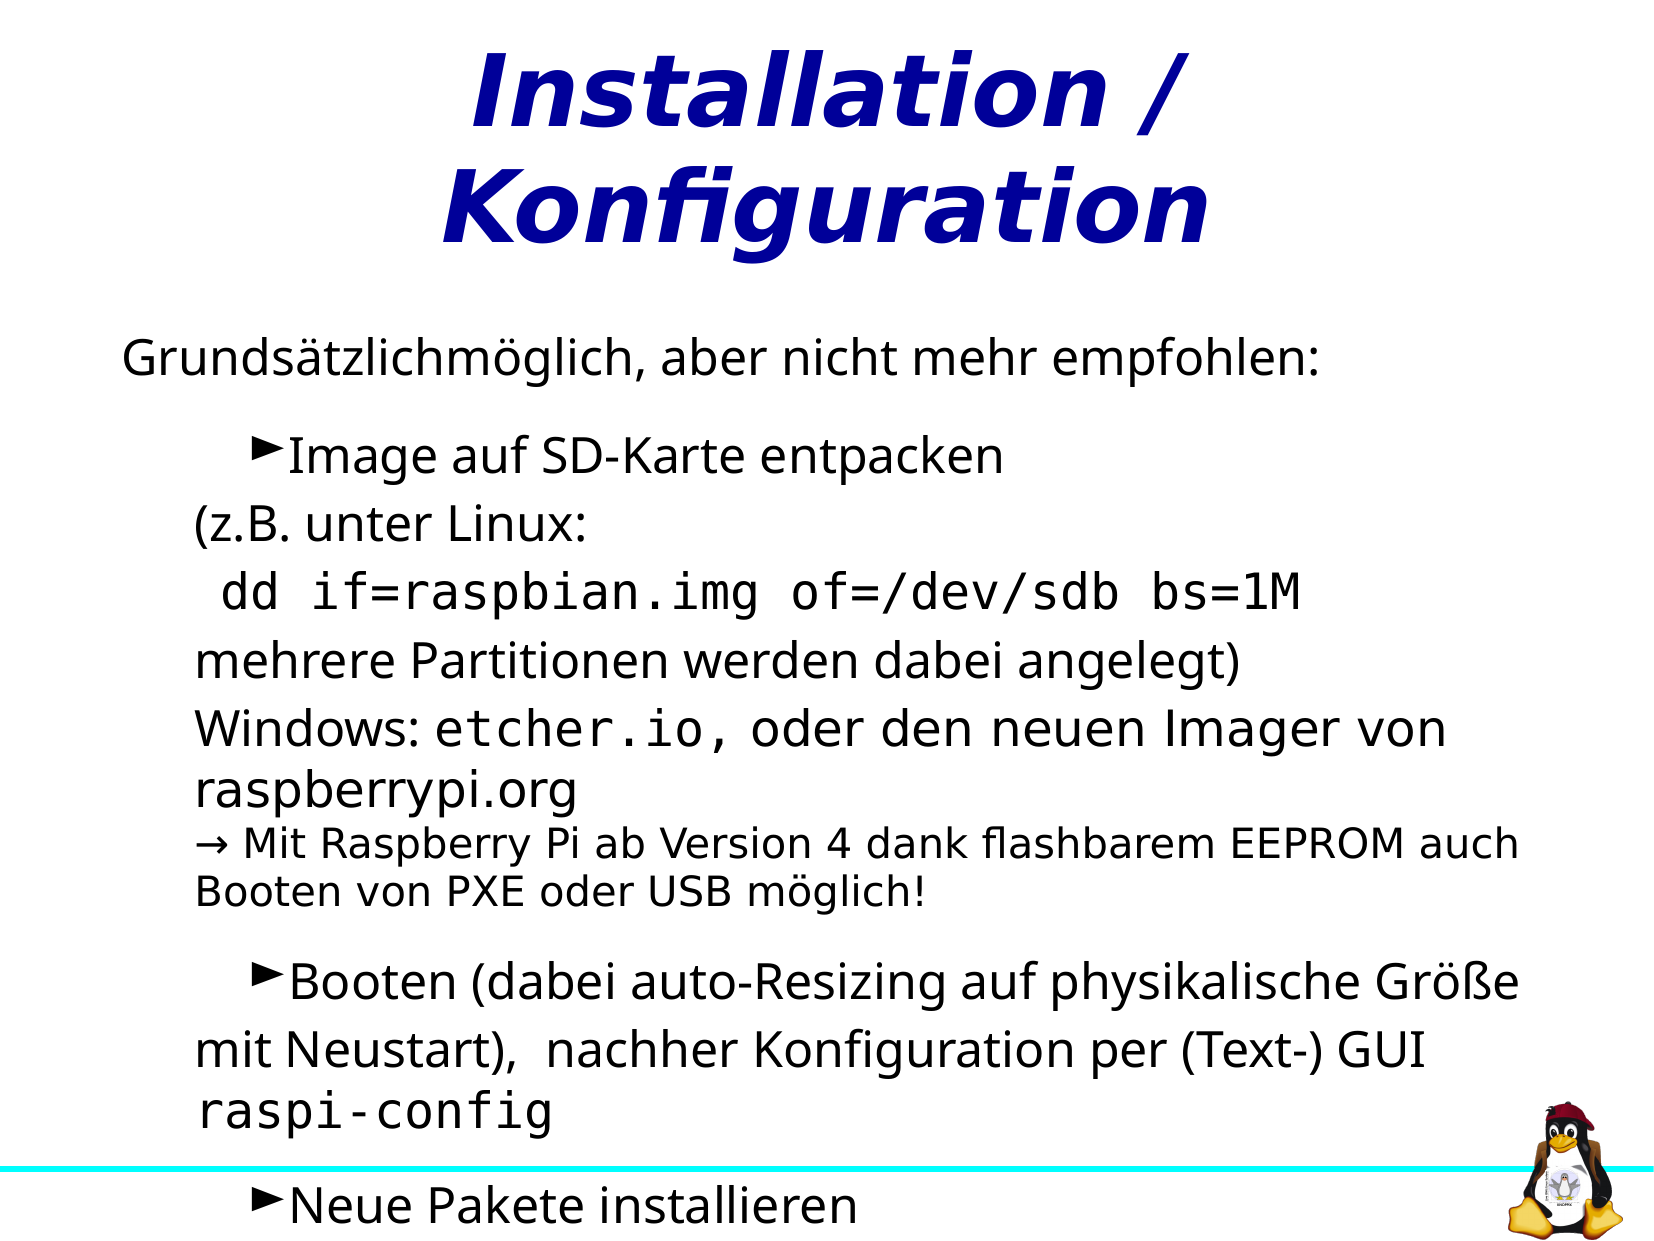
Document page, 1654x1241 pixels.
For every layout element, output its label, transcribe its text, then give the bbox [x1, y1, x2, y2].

picture [1561, 1100, 1625, 1241]
title Installation / Konfiguration [121, 33, 1534, 267]
list Grundsätzlichmöglich, aber nicht mehr empfohlen: Image auf SD-Karte entpacken (z.B. unter Linux: dd if=raspbian.img of=/dev/sdb bs=1M mehrere Partitionen werden dabei angelegt) Windows: etcher.io, oder den neuen Imager von raspberrypi.org → Mit Raspberry Pi ab Version 4 dank flashbarem EEPROM auch Booten von PXE oder USB möglich! Booten (dabei auto-Resizing auf physikalische Größe mit Neustart), nachher Konfiguration per (Text-) GUI raspi-config Neue Pakete installieren [121, 322, 1561, 1241]
